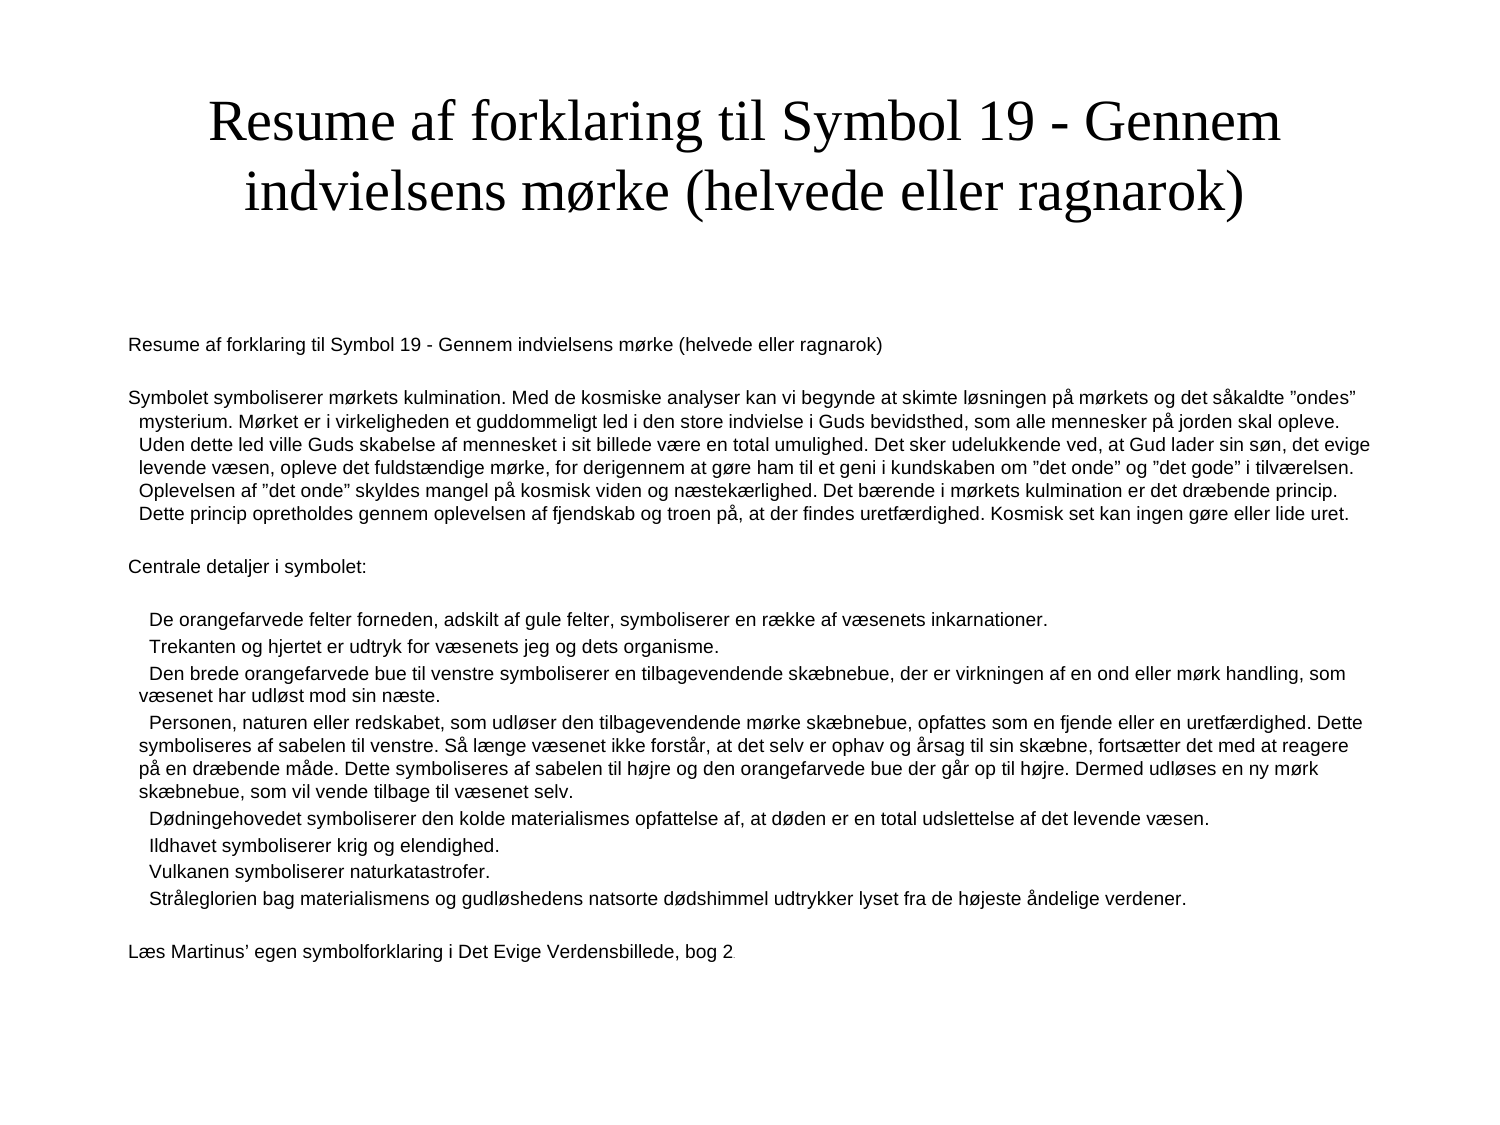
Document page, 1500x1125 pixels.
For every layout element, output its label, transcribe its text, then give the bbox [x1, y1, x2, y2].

list Resume af forklaring til Symbol 19 - Gennem indvielsens mørke (helvede eller ragnarok) Symbolet symboliserer mørkets kulmination. Med de kosmiske analyser kan vi begynde at skimte løsningen på mørkets og det såkaldte ”ondes” mysterium. Mørket er i virkeligheden et guddommeligt led i den store indvielse i Guds bevidsthed, som alle mennesker på jorden skal opleve. Uden dette led ville Guds skabelse af mennesket i sit billede være en total umulighed. Det sker udelukkende ved, at Gud lader sin søn, det evige levende væsen, opleve det fuldstændige mørke, for derigennem at gøre ham til et geni i kundskaben om ”det onde” og ”det gode” i tilværelsen. Oplevelsen af ”det onde” skyldes mangel på kosmisk viden og næstekærlighed. Det bærende i mørkets kulmination er det dræbende princip. Dette princip opretholdes gennem oplevelsen af fjendskab og troen på, at der findes uretfærdighed. Kosmisk set kan ingen gøre eller lide uret. Centrale detaljer i symbolet: De orangefarvede felter forneden, adskilt af gule felter, symboliserer en række af væsenets inkarnationer. Trekanten og hjertet er udtryk for væsenets jeg og dets organisme. Den brede orangefarvede bue til venstre symboliserer en tilbagevendende skæbnebue, der er virkningen af en ond eller mørk handling, som væsenet har udløst mod sin næste. Personen, naturen eller redskabet, som udløser den tilbagevendende mørke skæbnebue, opfattes som en fjende eller en uretfærdighed. Dette symboliseres af sabelen til venstre. Så længe væsenet ikke forstår, at det selv er ophav og årsag til sin skæbne, fortsætter det med at reagere på en dræbende måde. Dette symboliseres af sabelen til højre og den orangefarvede bue der går op til højre. Dermed udløses en ny mørk skæbnebue, som vil vende tilbage til væsenet selv. Dødningehovedet symboliserer den kolde materialismes opfattelse af, at døden er en total udslettelse af det levende væsen. Ildhavet symboliserer krig og elendighed. Vulkanen symboliserer naturkatastrofer. Stråleglorien bag materialismens og gudløshedens natsorte dødshimmel udtrykker lyset fra de højeste åndelige verdener. Læs Martinus’ egen symbolforklaring i Det Evige Verdensbillede, bog 2. [112, 324, 1386, 999]
title Resume af forklaring til Symbol 19 - Gennem indvielsens mørke (helvede eller ragnarok) [108, 59, 1382, 245]
